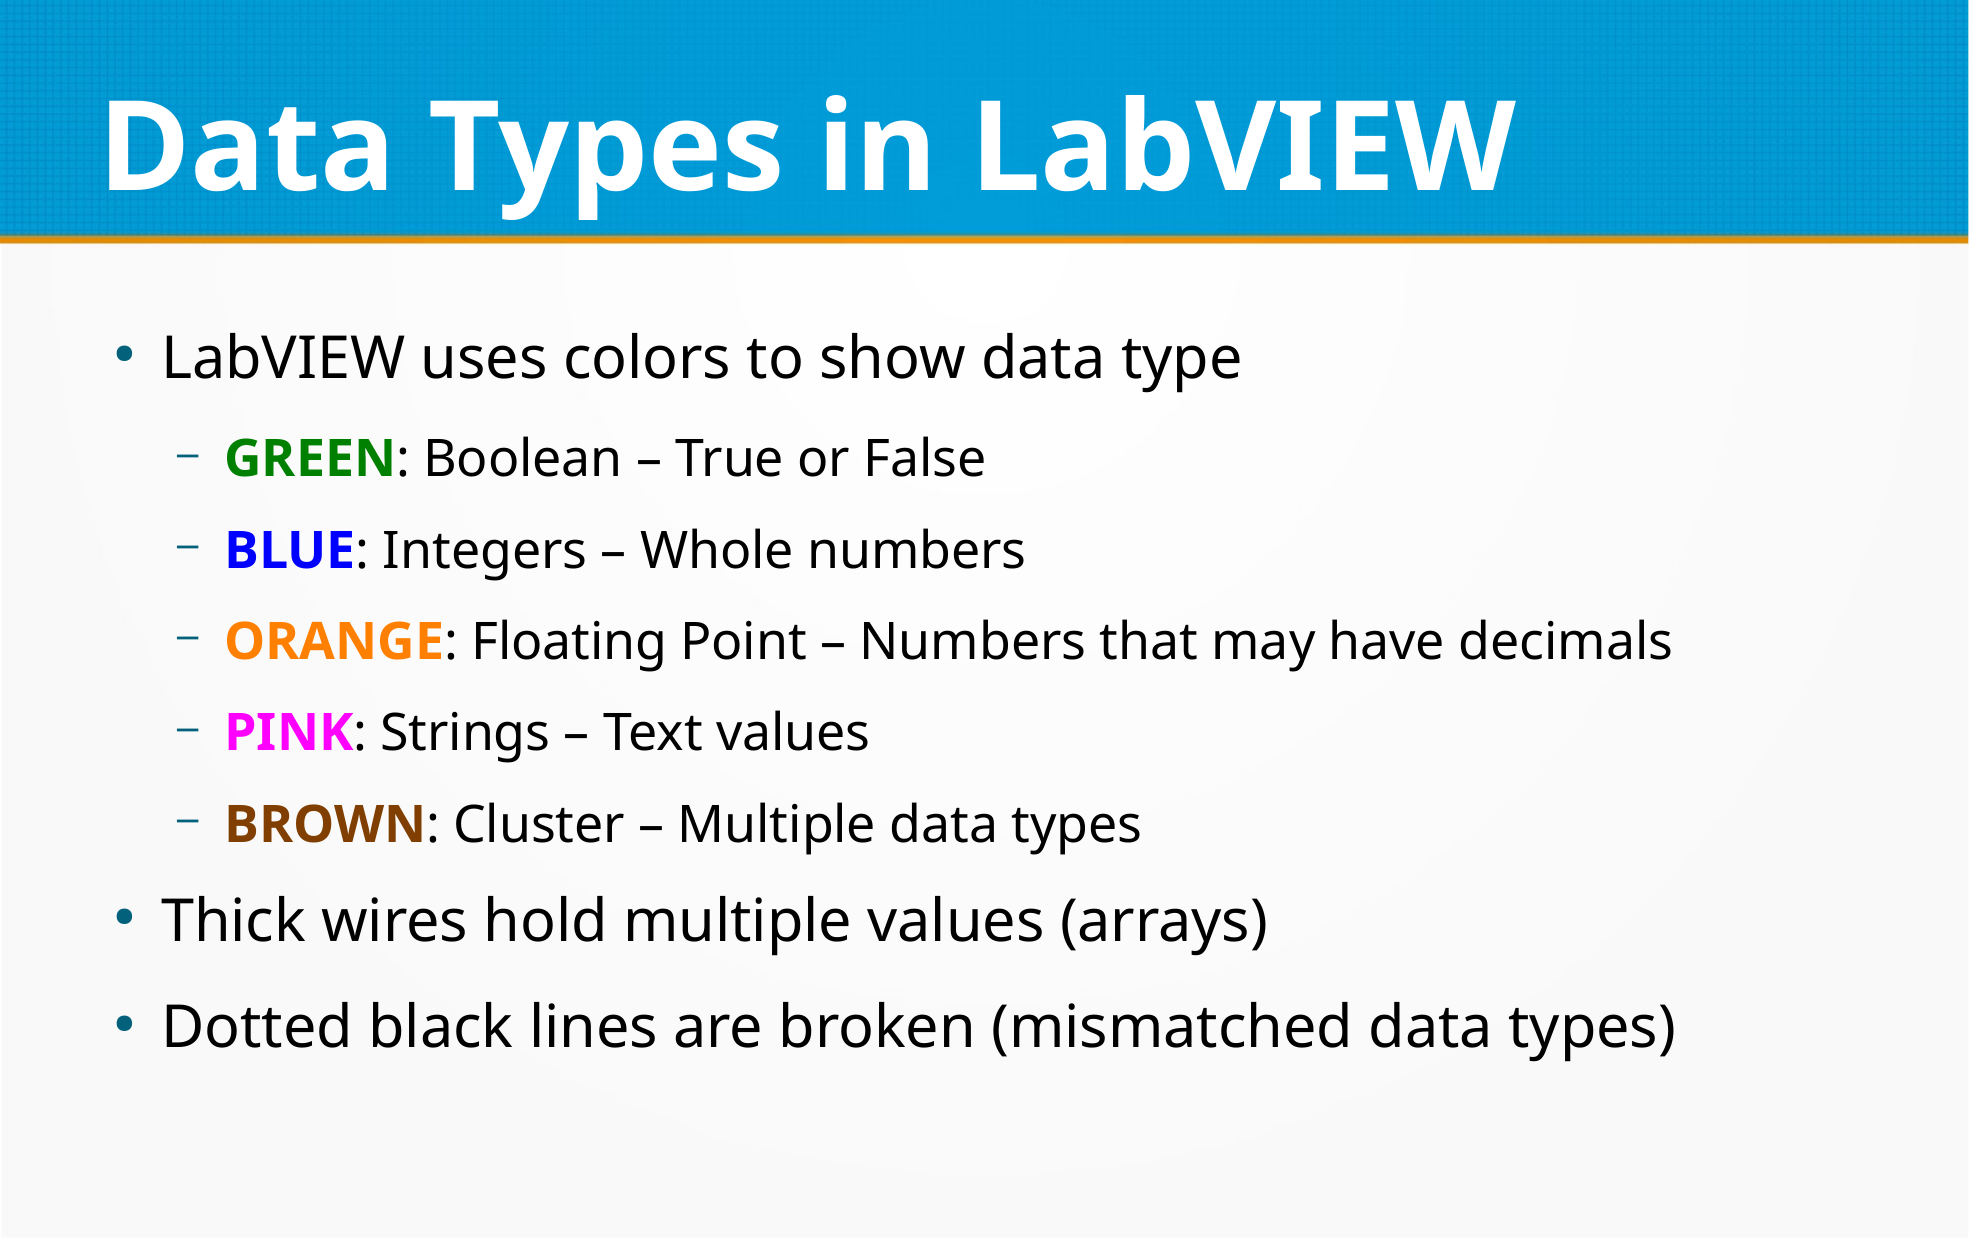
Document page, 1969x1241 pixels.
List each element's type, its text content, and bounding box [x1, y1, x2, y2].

picture [0, 233, 1969, 1241]
list LabVIEW uses colors to show data type GREEN: Boolean – True or False BLUE: Integers – Whole numbers ORANGE: Floating Point – Numbers that may have decimals PINK: Strings – Text values BROWN: Cluster – Multiple data types Thick wires hold multiple values (arrays) Dotted black lines are broken (mismatched data types) [98, 315, 1861, 1081]
title Data Types in LabVIEW [98, 19, 1870, 227]
